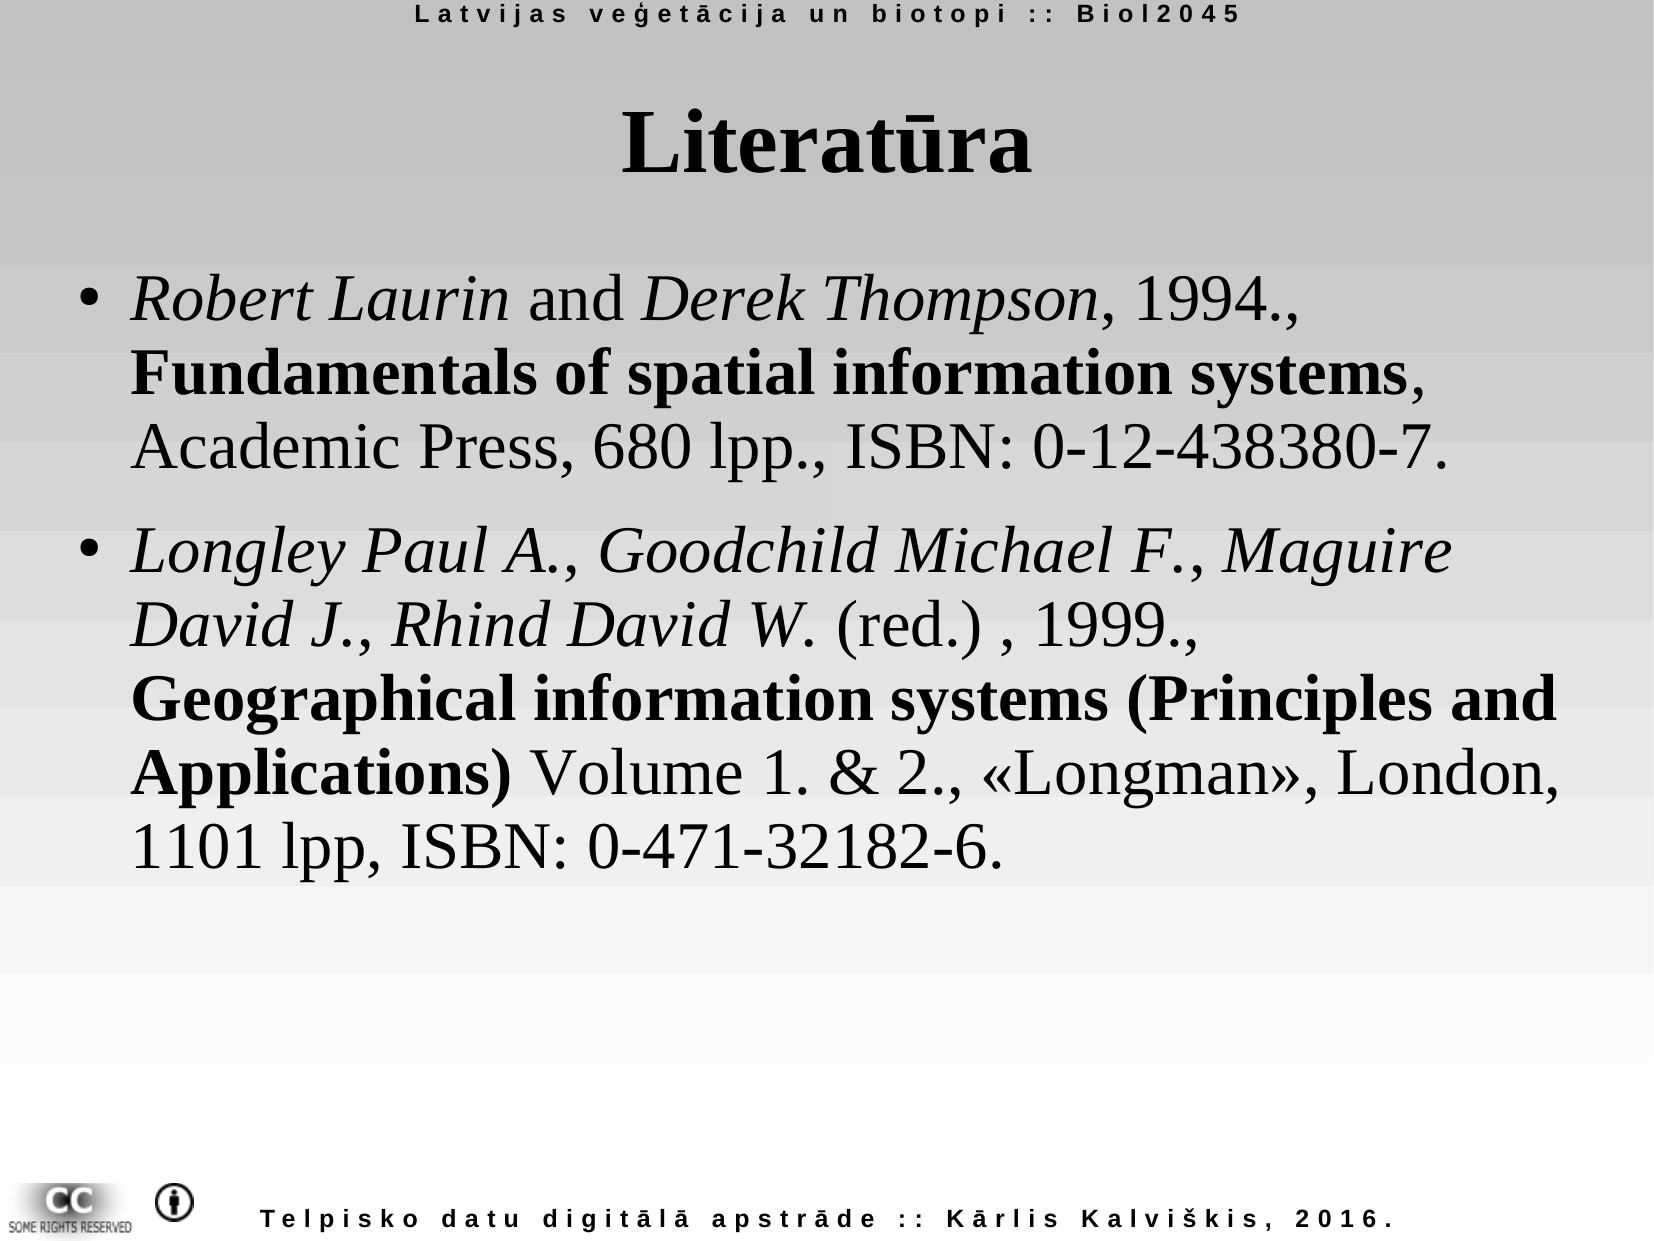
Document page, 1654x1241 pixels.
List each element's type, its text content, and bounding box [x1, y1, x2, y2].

picture [0, 0, 1654, 1241]
list Robert Laurin and Derek Thompson, 1994., Fundamentals of spatial information systems, Academic Press, 680 lpp., ISBN: 0-12-438380-7. Longley Paul A., Goodchild Michael F., Maguire David J., Rhind David W. (red.) , 1999., Geographical information systems (Principles and Applications) Volume 1. & 2., «Longman», London, 1101 lpp, ISBN: 0-471-32182-6. [59, 261, 1596, 1175]
title Literatūra [59, 37, 1596, 246]
